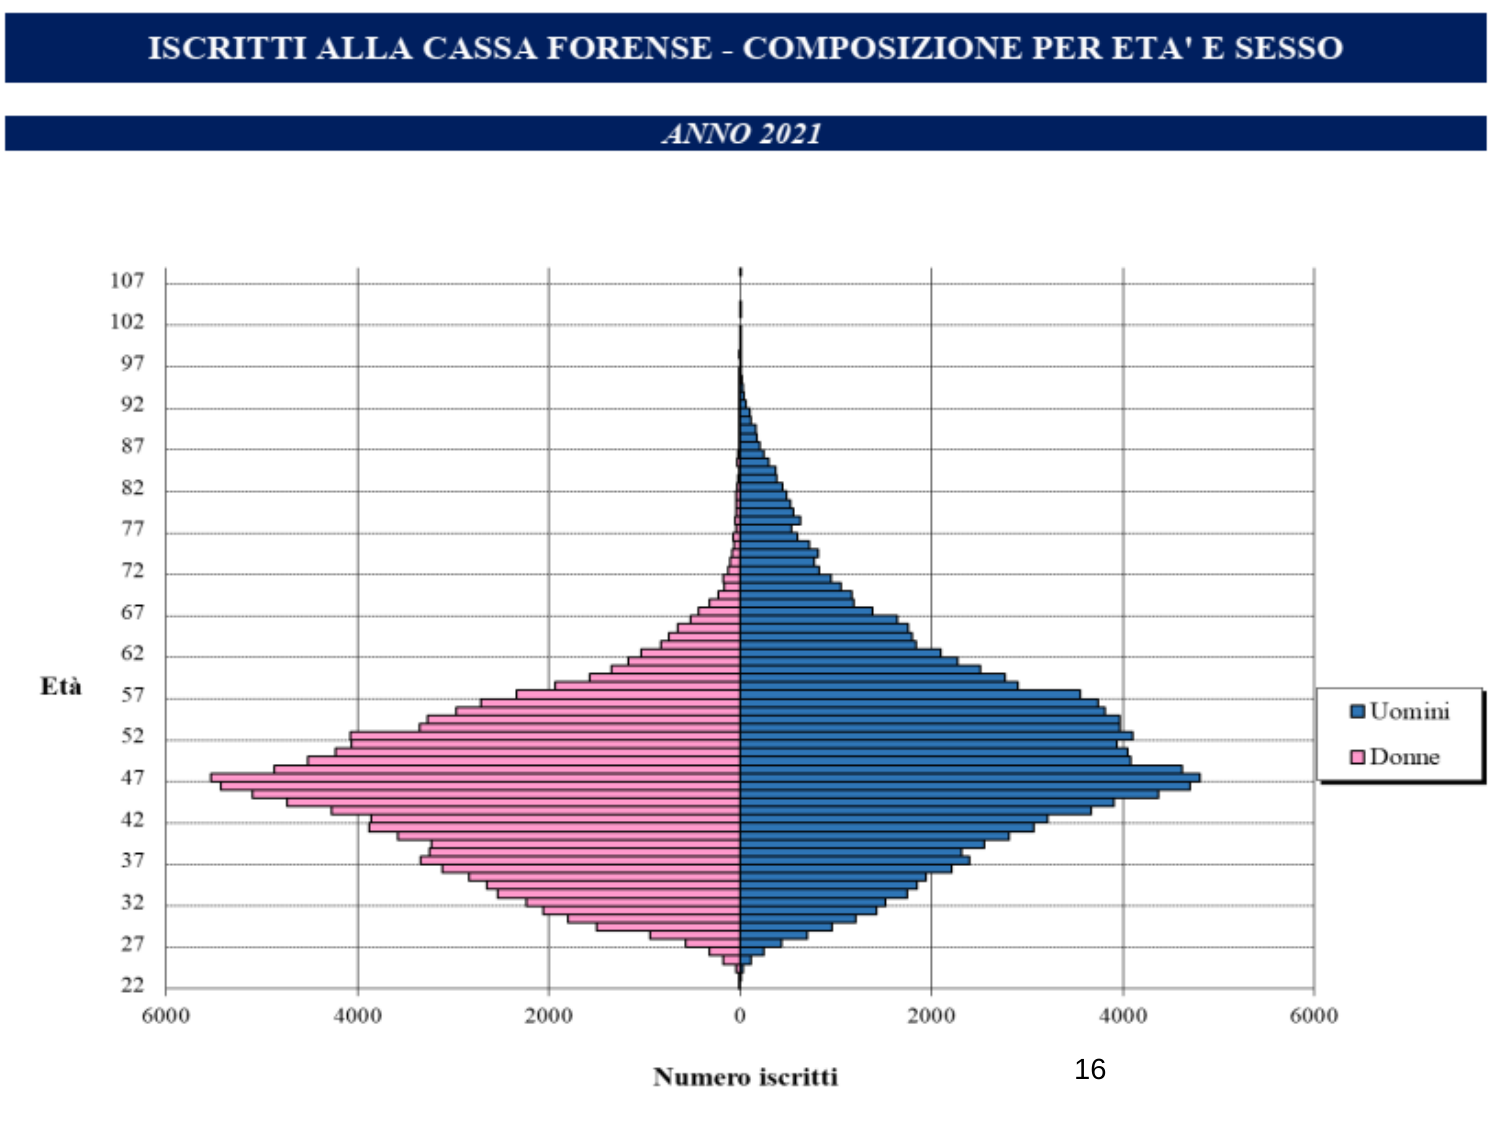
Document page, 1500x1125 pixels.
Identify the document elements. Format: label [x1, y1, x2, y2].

picture [0, 6, 1500, 1114]
text_box [1059, 1042, 1397, 1103]
